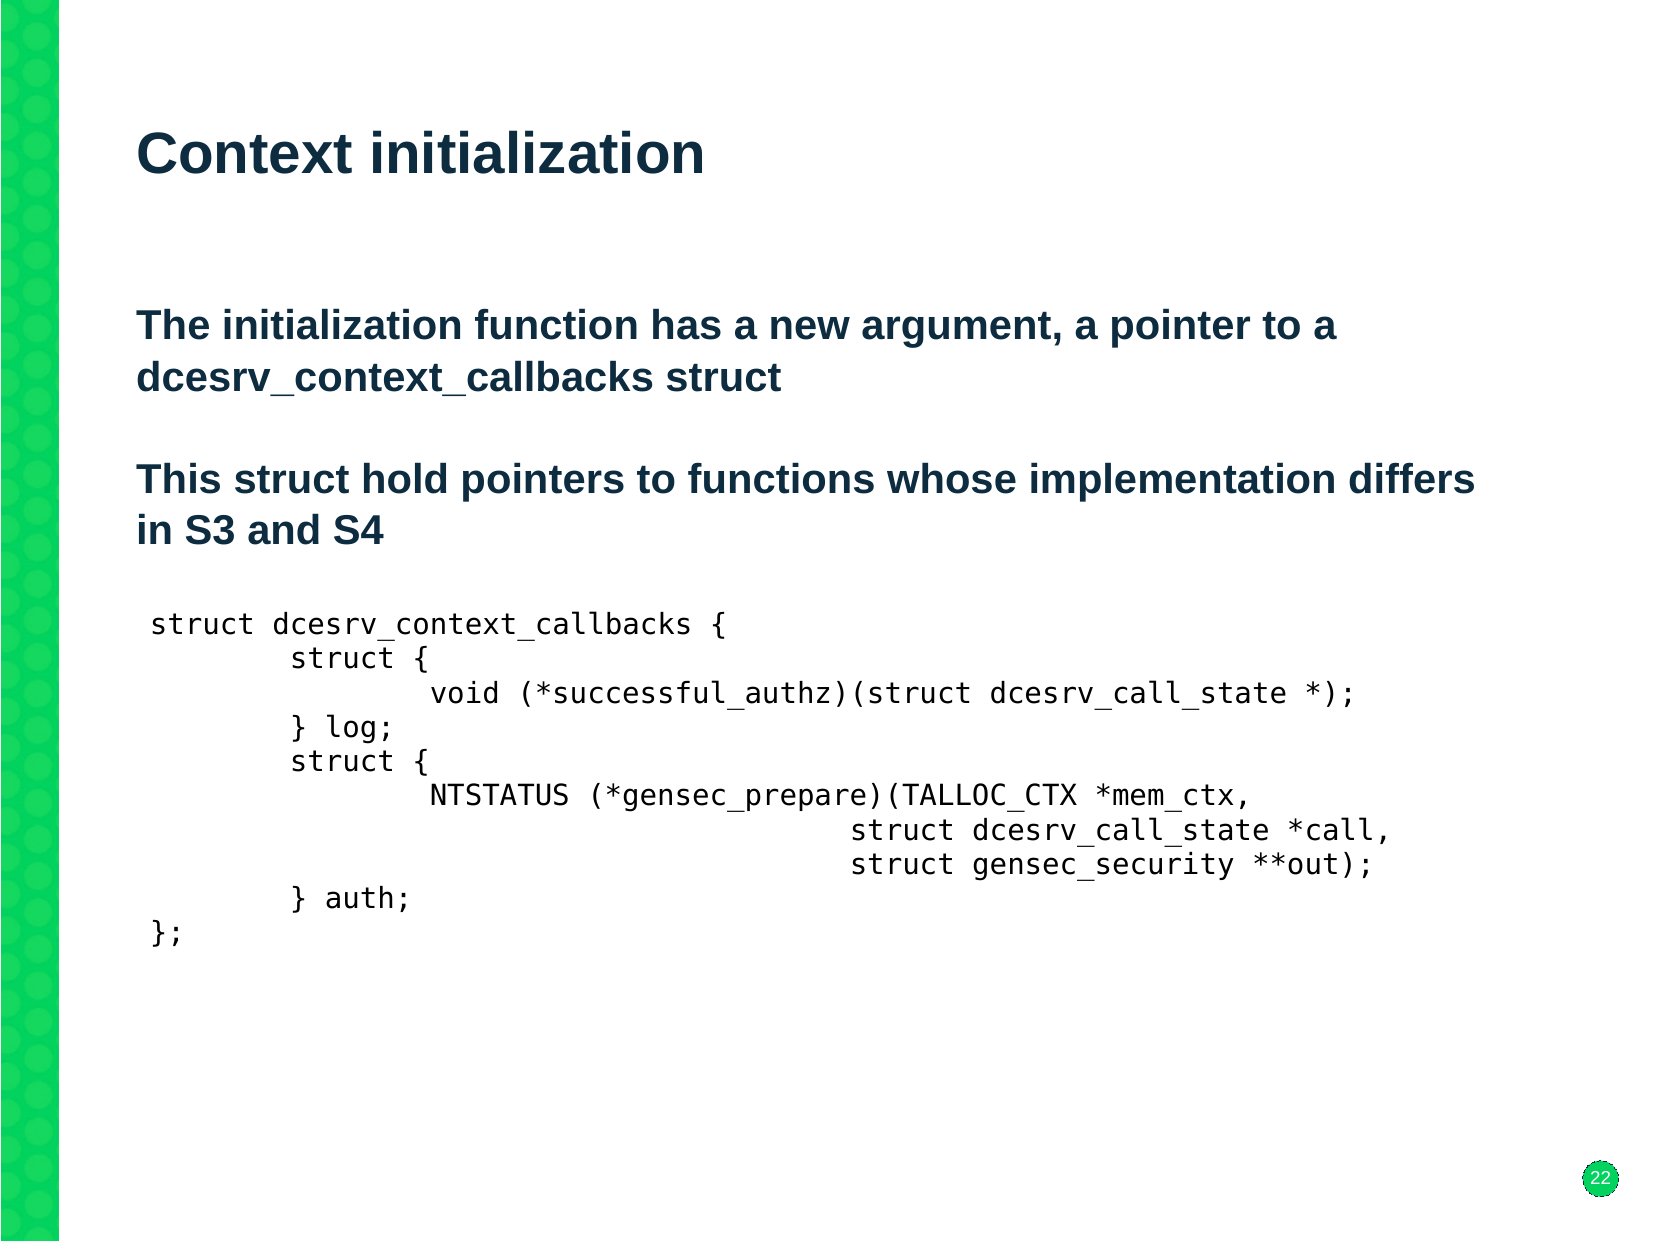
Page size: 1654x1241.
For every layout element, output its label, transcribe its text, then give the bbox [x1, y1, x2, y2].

title Context initialization [121, 49, 1531, 257]
list The initialization function has a new argument, a pointer to a dcesrv_context_callbacks struct This struct hold pointers to functions whose implementation differs in S3 and S4 [121, 290, 1531, 1100]
text_box struct dcesrv_context_callbacks { struct { void (*successful_authz)(struct dcesrv_call_state *); } log; struct { NTSTATUS (*gensec_prepare)(TALLOC_CTX *mem_ctx, struct dcesrv_call_state *call, struct gensec_security **out); } auth; }; [135, 600, 1606, 1006]
picture [1, 0, 59, 1241]
